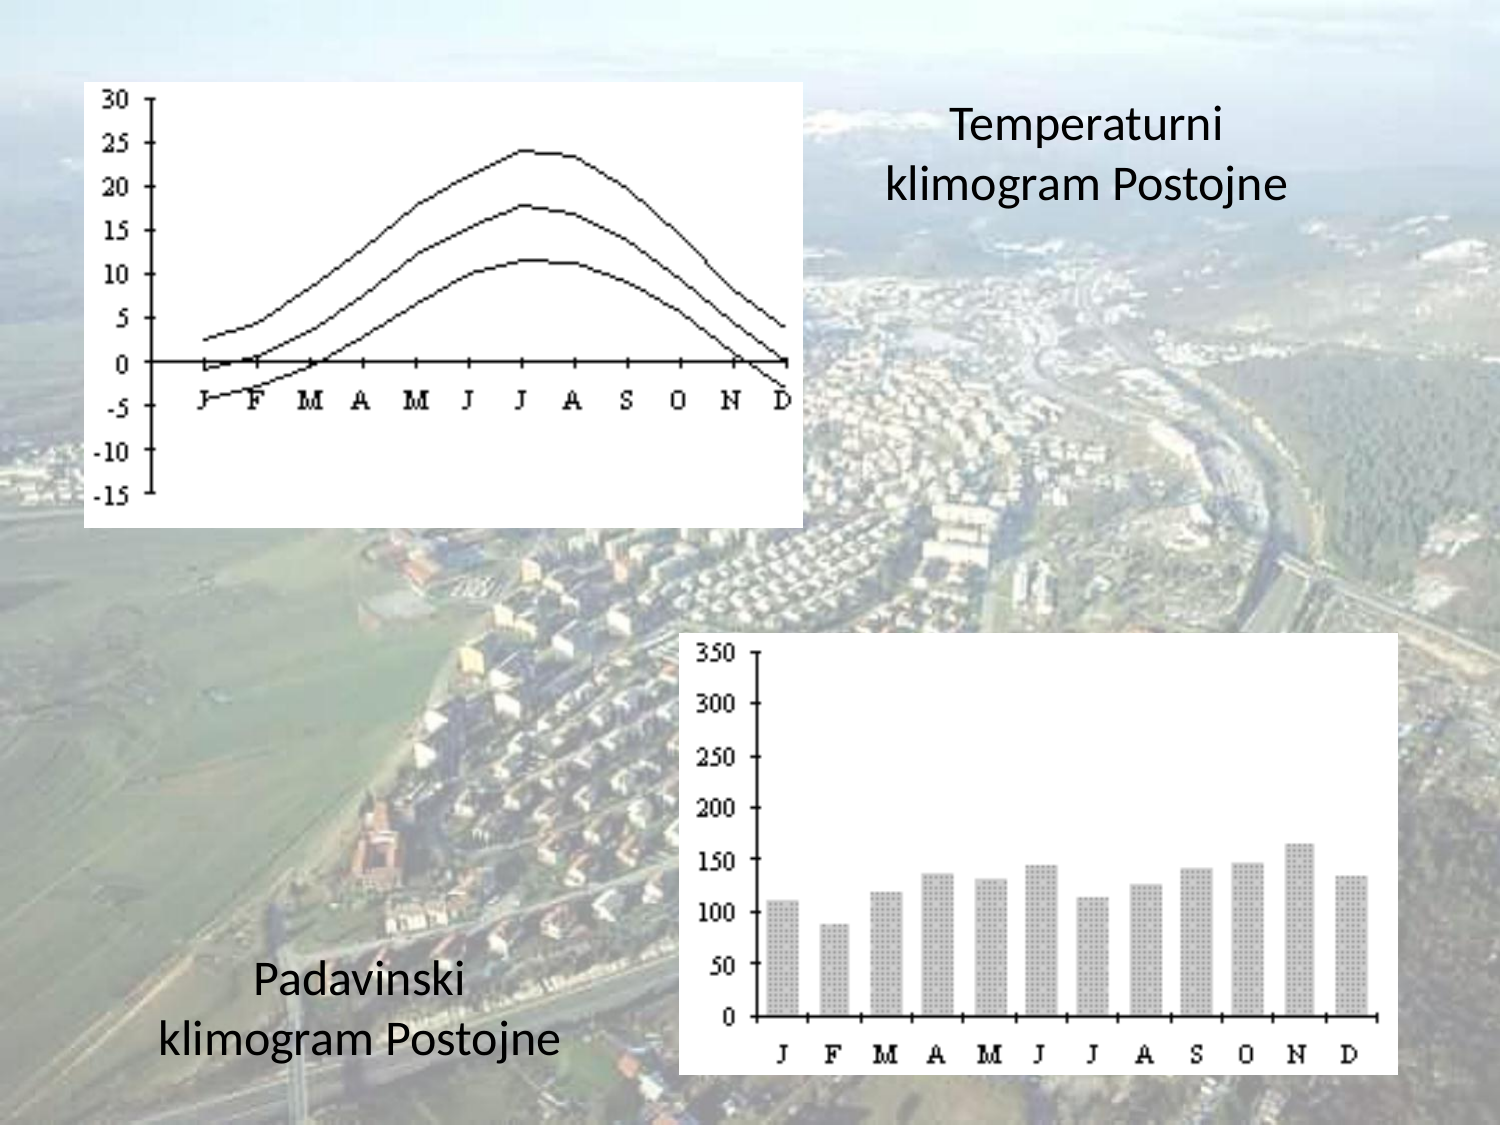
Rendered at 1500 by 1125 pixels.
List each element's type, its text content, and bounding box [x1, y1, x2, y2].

text_box Temperaturni klimogram Postojne [844, 82, 1329, 218]
picture [0, 0, 1500, 1125]
text_box Padavinski klimogram Postojne [135, 937, 585, 1073]
